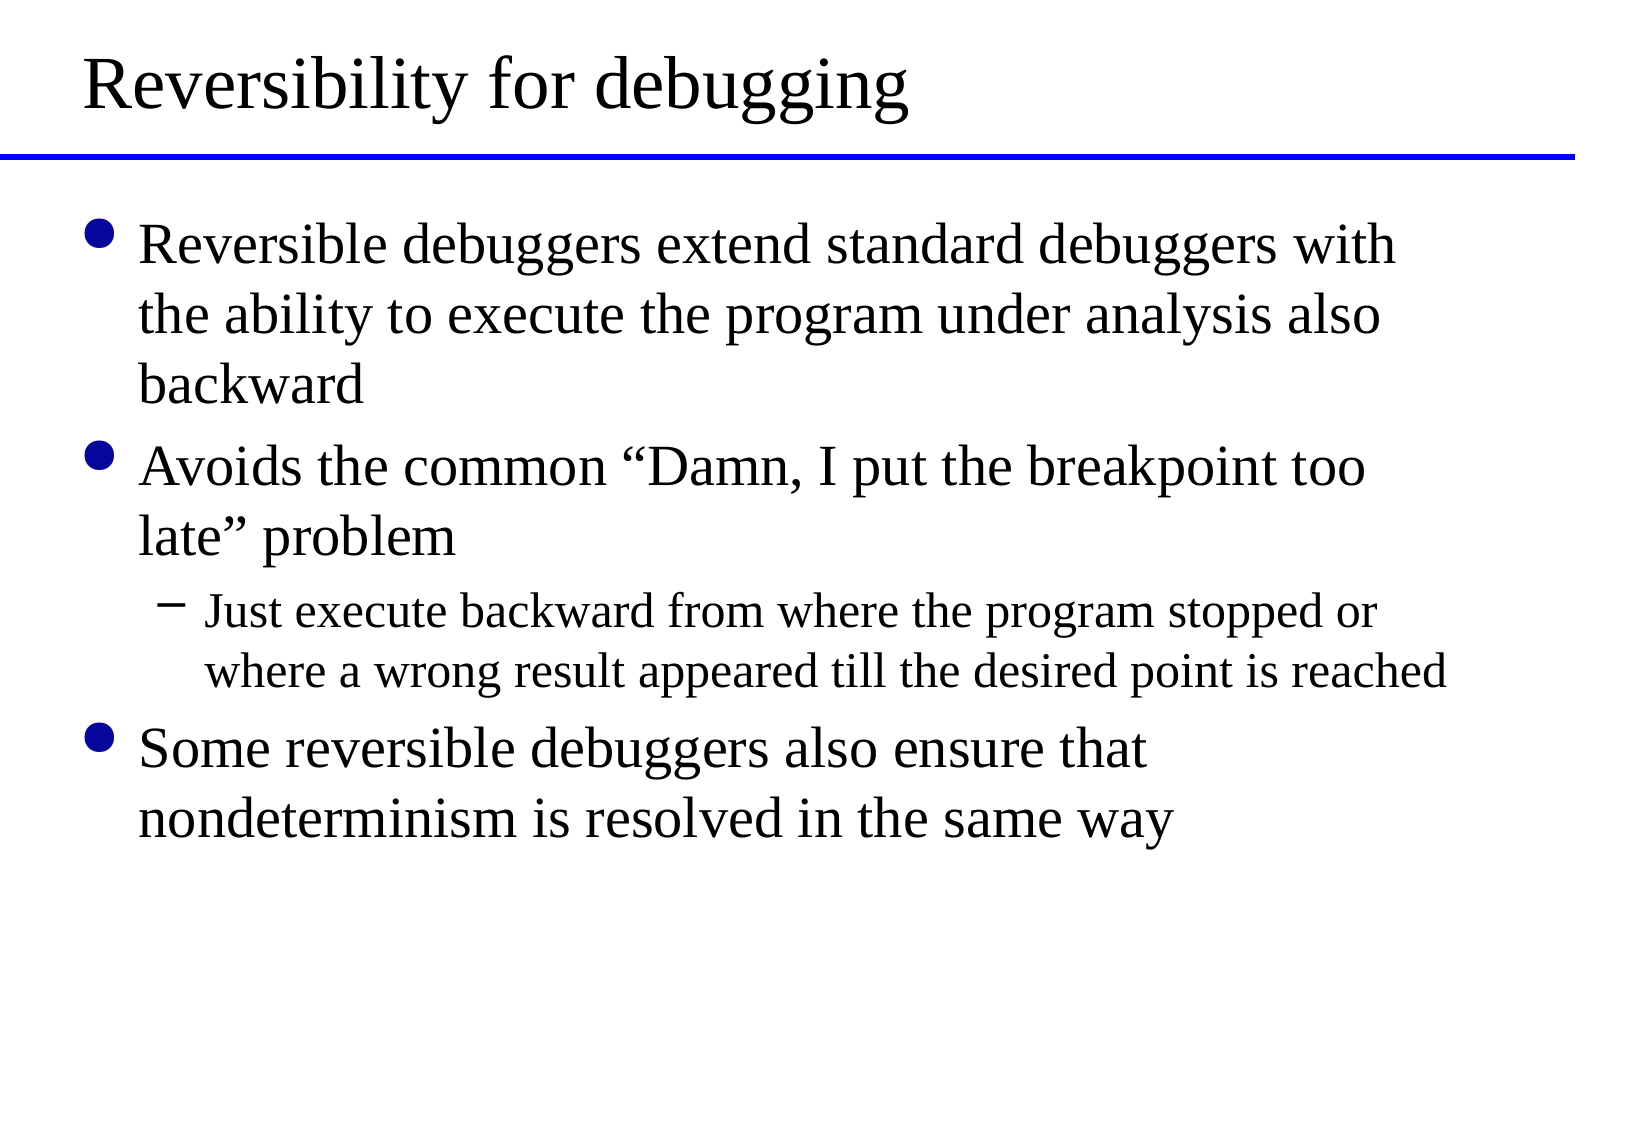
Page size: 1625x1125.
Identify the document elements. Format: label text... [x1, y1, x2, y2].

title Reversibility for debugging [67, 27, 1544, 131]
list Reversible debuggers extend standard debuggers with the ability to execute the program under analysis also backward Avoids the common “Damn, I put the breakpoint too late” problem Just execute backward from where the program stopped or where a wrong result appeared till the desired point is reached Some reversible debuggers also ensure that nondeterminism is resolved in the same way [67, 198, 1478, 1061]
